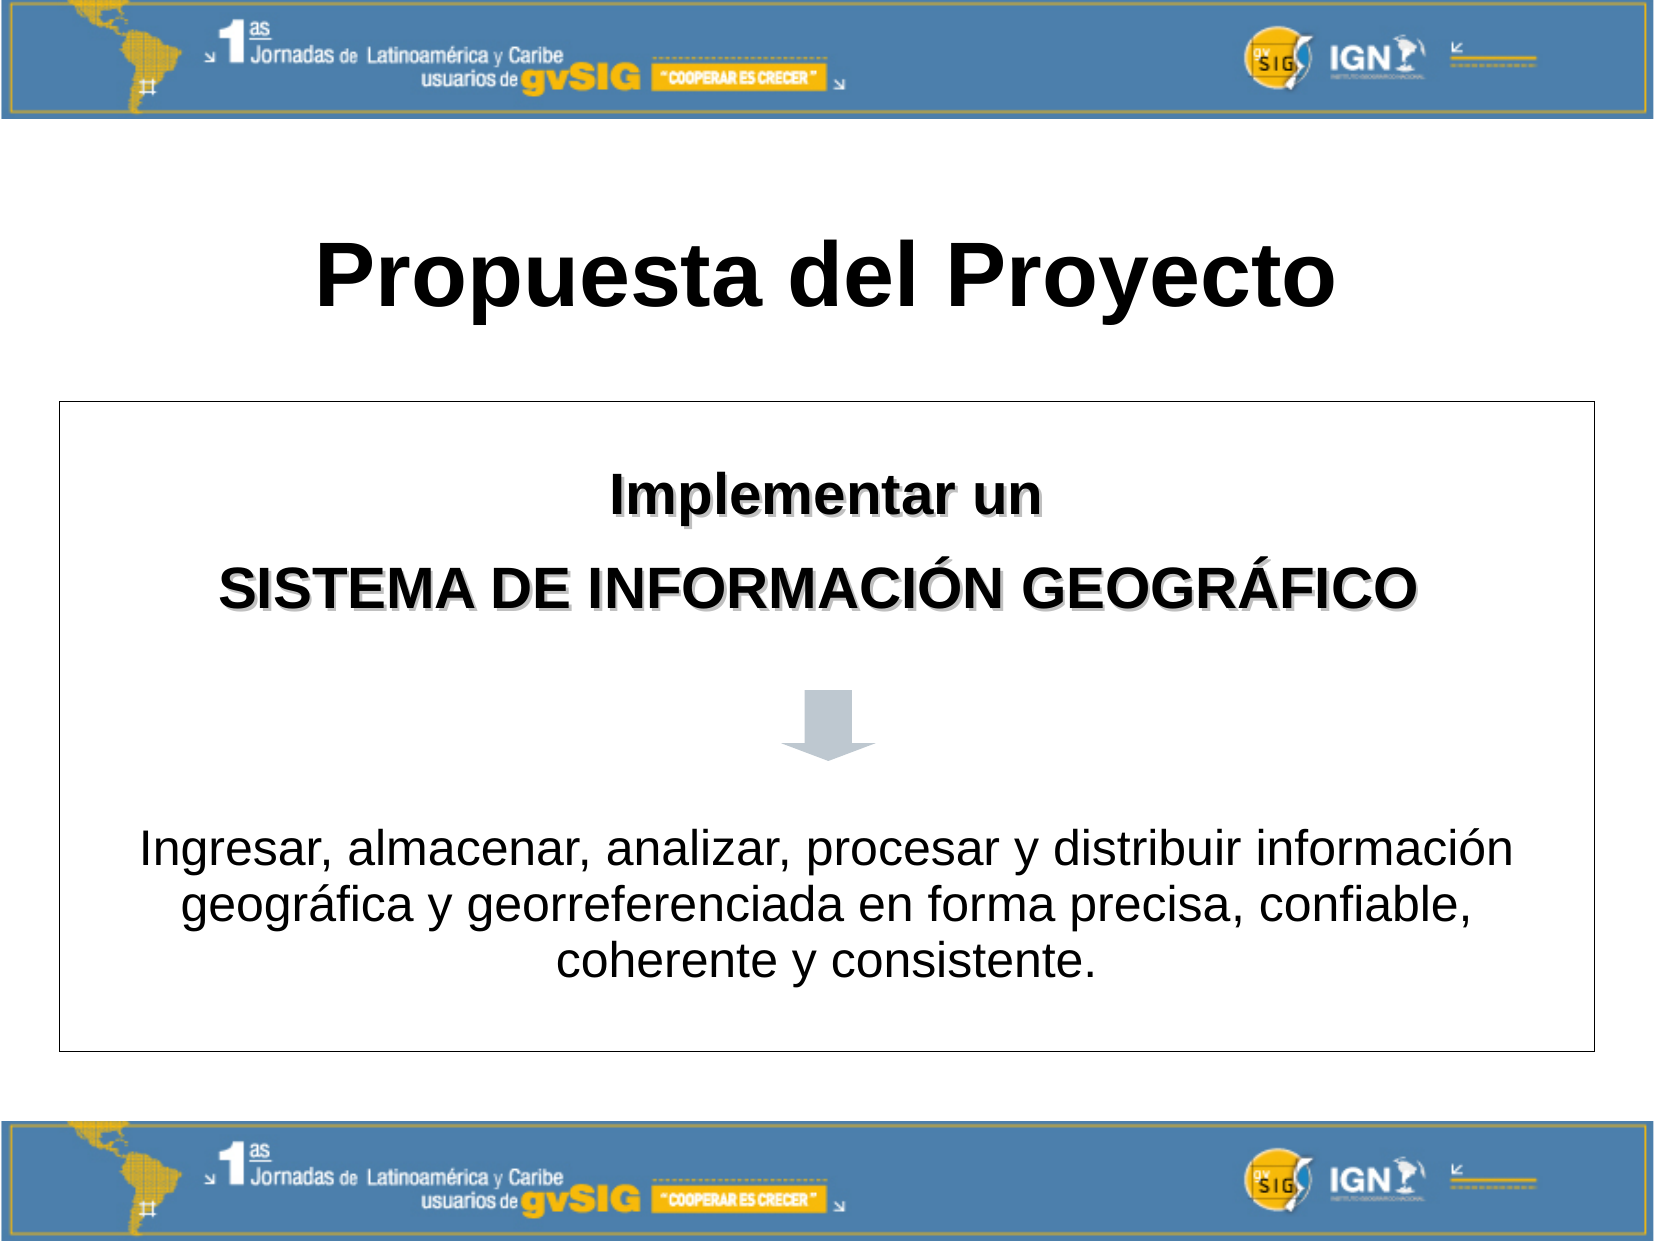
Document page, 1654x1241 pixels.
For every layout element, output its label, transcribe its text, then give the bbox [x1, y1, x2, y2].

title Propuesta del Proyecto [82, 171, 1571, 379]
picture [0, 0, 1654, 119]
subtitle Implementar un SISTEMA DE INFORMACIÓN GEOGRÁFICO Ingresar, almacenar, analizar, procesar y distribuir información geográfica y georreferenciada en forma precisa, confiable, coherente y consistente. [82, 395, 1571, 1055]
picture [0, 1121, 1654, 1241]
picture [781, 690, 878, 764]
